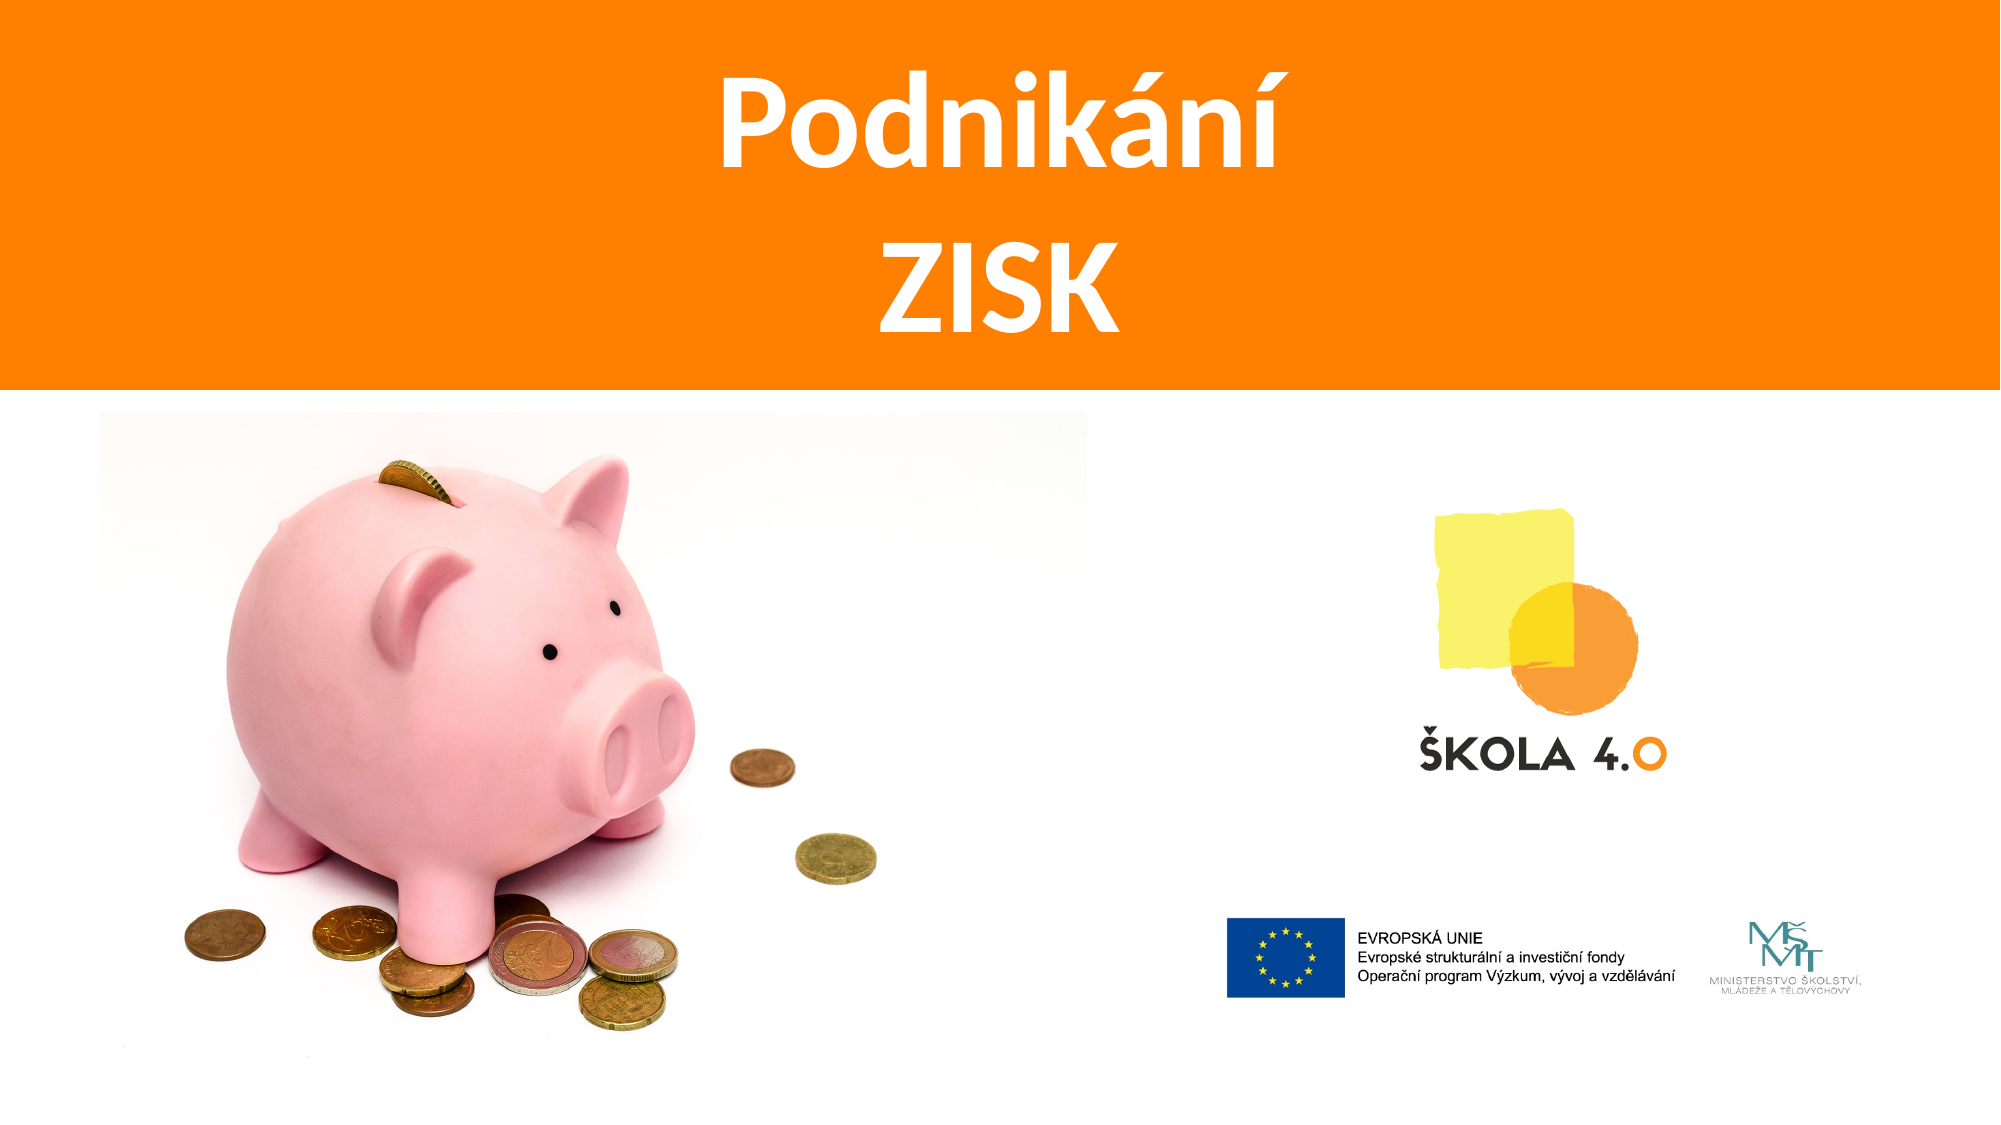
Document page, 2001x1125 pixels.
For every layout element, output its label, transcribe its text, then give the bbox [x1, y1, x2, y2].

picture [1346, 444, 1741, 835]
picture [1187, 878, 1900, 1037]
text_box Podnikání ZISK [0, 0, 2000, 390]
picture [100, 412, 1087, 1058]
